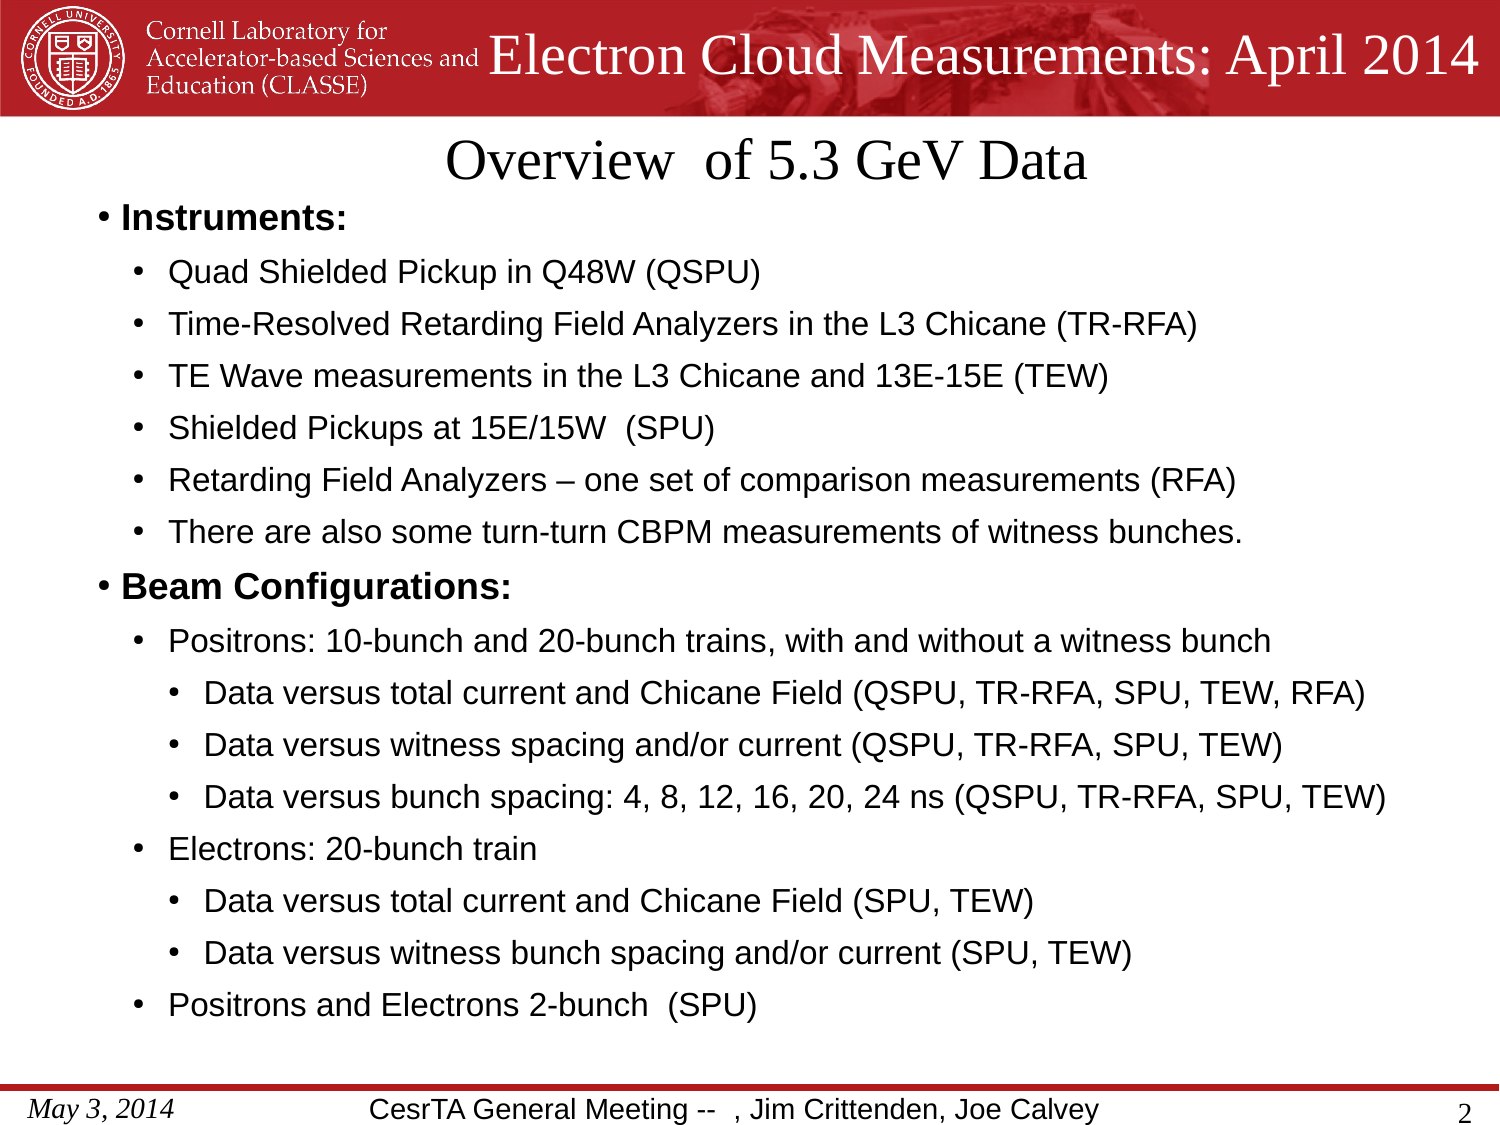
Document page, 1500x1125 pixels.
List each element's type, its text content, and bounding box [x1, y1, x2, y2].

title Electron Cloud Measurements: April 2014 [474, 9, 1500, 107]
picture [0, 0, 1500, 75]
slide_number <number> [1374, 1087, 1488, 1125]
list [0, 75, 1500, 1050]
text_box Overview of 5.3 GeV Data [430, 120, 1103, 189]
text_box Instruments: Quad Shielded Pickup in Q48W (QSPU) Time-Resolved Retarding Field Analyzers in the L3 Chicane (TR-RFA) TE Wave measurements in the L3 Chicane and 13E-15E (TEW) Shielded Pickups at 15E/15W (SPU) Retarding Field Analyzers – one set of comparison measurements (RFA) There are also some turn-turn CBPM measurements of witness bunches. Beam Configurations: Positrons: 10-bunch and 20-bunch trains, with and without a witness bunch Data versus total current and Chicane Field (QSPU, TR-RFA, SPU, TEW, RFA) Data versus witness spacing and/or current (QSPU, TR-RFA, SPU, TEW) Data versus bunch spacing: 4, 8, 12, 16, 20, 24 ns (QSPU, TR-RFA, SPU, TEW) Electrons: 20-bunch train Data versus total current and Chicane Field (SPU, TEW) Data versus witness bunch spacing and/or current (SPU, TEW) Positrons and Electrons 2-bunch (SPU) [82, 189, 1433, 1051]
